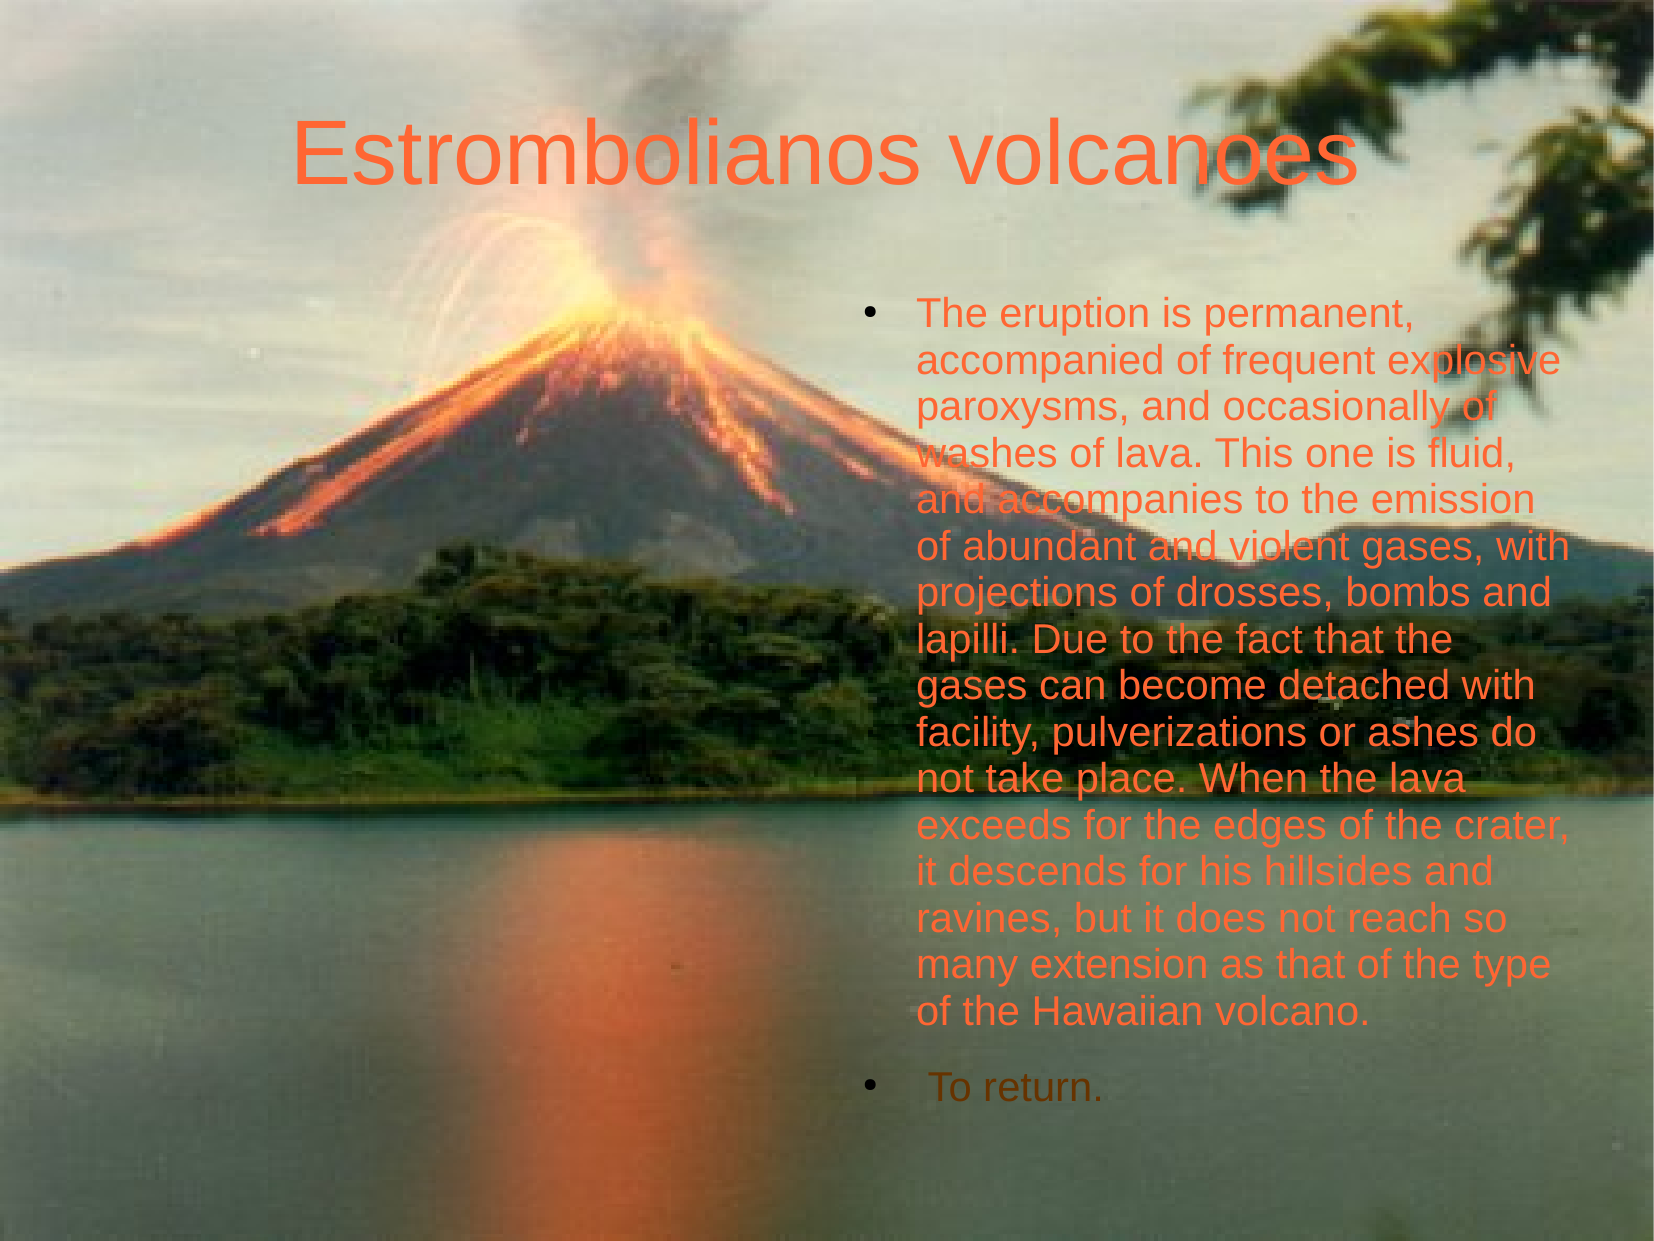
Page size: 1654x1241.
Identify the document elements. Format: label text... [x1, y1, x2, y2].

picture [0, 0, 1654, 1241]
title Estrombolianos volcanoes [82, 49, 1571, 257]
list The eruption is permanent, accompanied of frequent explosive paroxysms, and occasionally of washes of lava. This one is fluid, and accompanies to the emission of abundant and violent gases, with projections of drosses, bombs and lapilli. Due to the fact that the gases can become detached with facility, pulverizations or ashes do not take place. When the lava exceeds for the edges of the crater, it descends for his hillsides and ravines, but it does not reach so many extension as that of the type of the Hawaiian volcano. To return. [845, 290, 1572, 1115]
